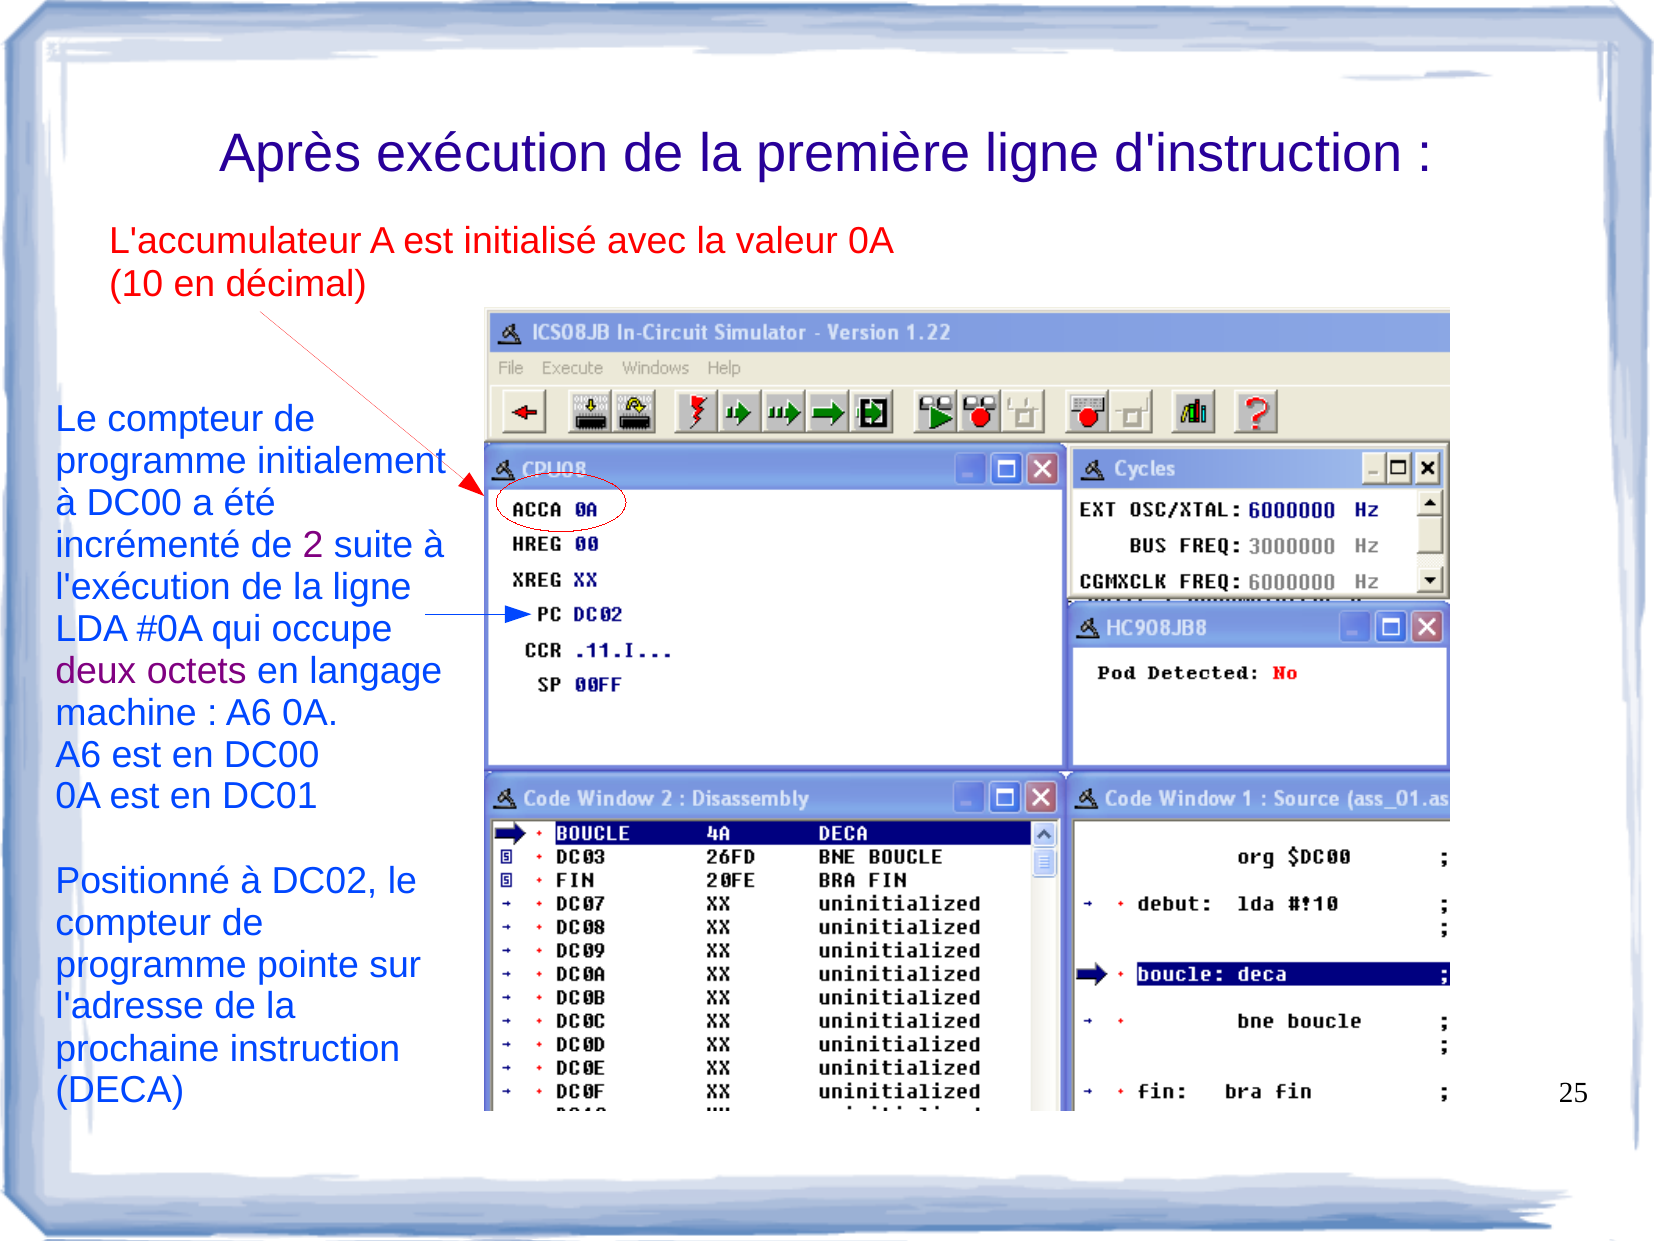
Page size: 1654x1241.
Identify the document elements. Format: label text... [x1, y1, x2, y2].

text_box L'accumulateur A est initialisé avec la valeur 0A (10 en décimal) [94, 212, 969, 312]
title Après exécution de la première ligne d'instruction : [82, 49, 1571, 257]
text_box Le compteur de programme initialement à DC00 a été incrémenté de 2 suite à l'exécution de la ligne LDA #0A qui occupe deux octets en langage machine : A6 0A. A6 est en DC00 0A est en DC01 Positionné à DC02, le compteur de programme pointe sur l'adresse de la prochaine instruction (DECA) [40, 389, 473, 1161]
picture [0, 0, 1654, 1241]
